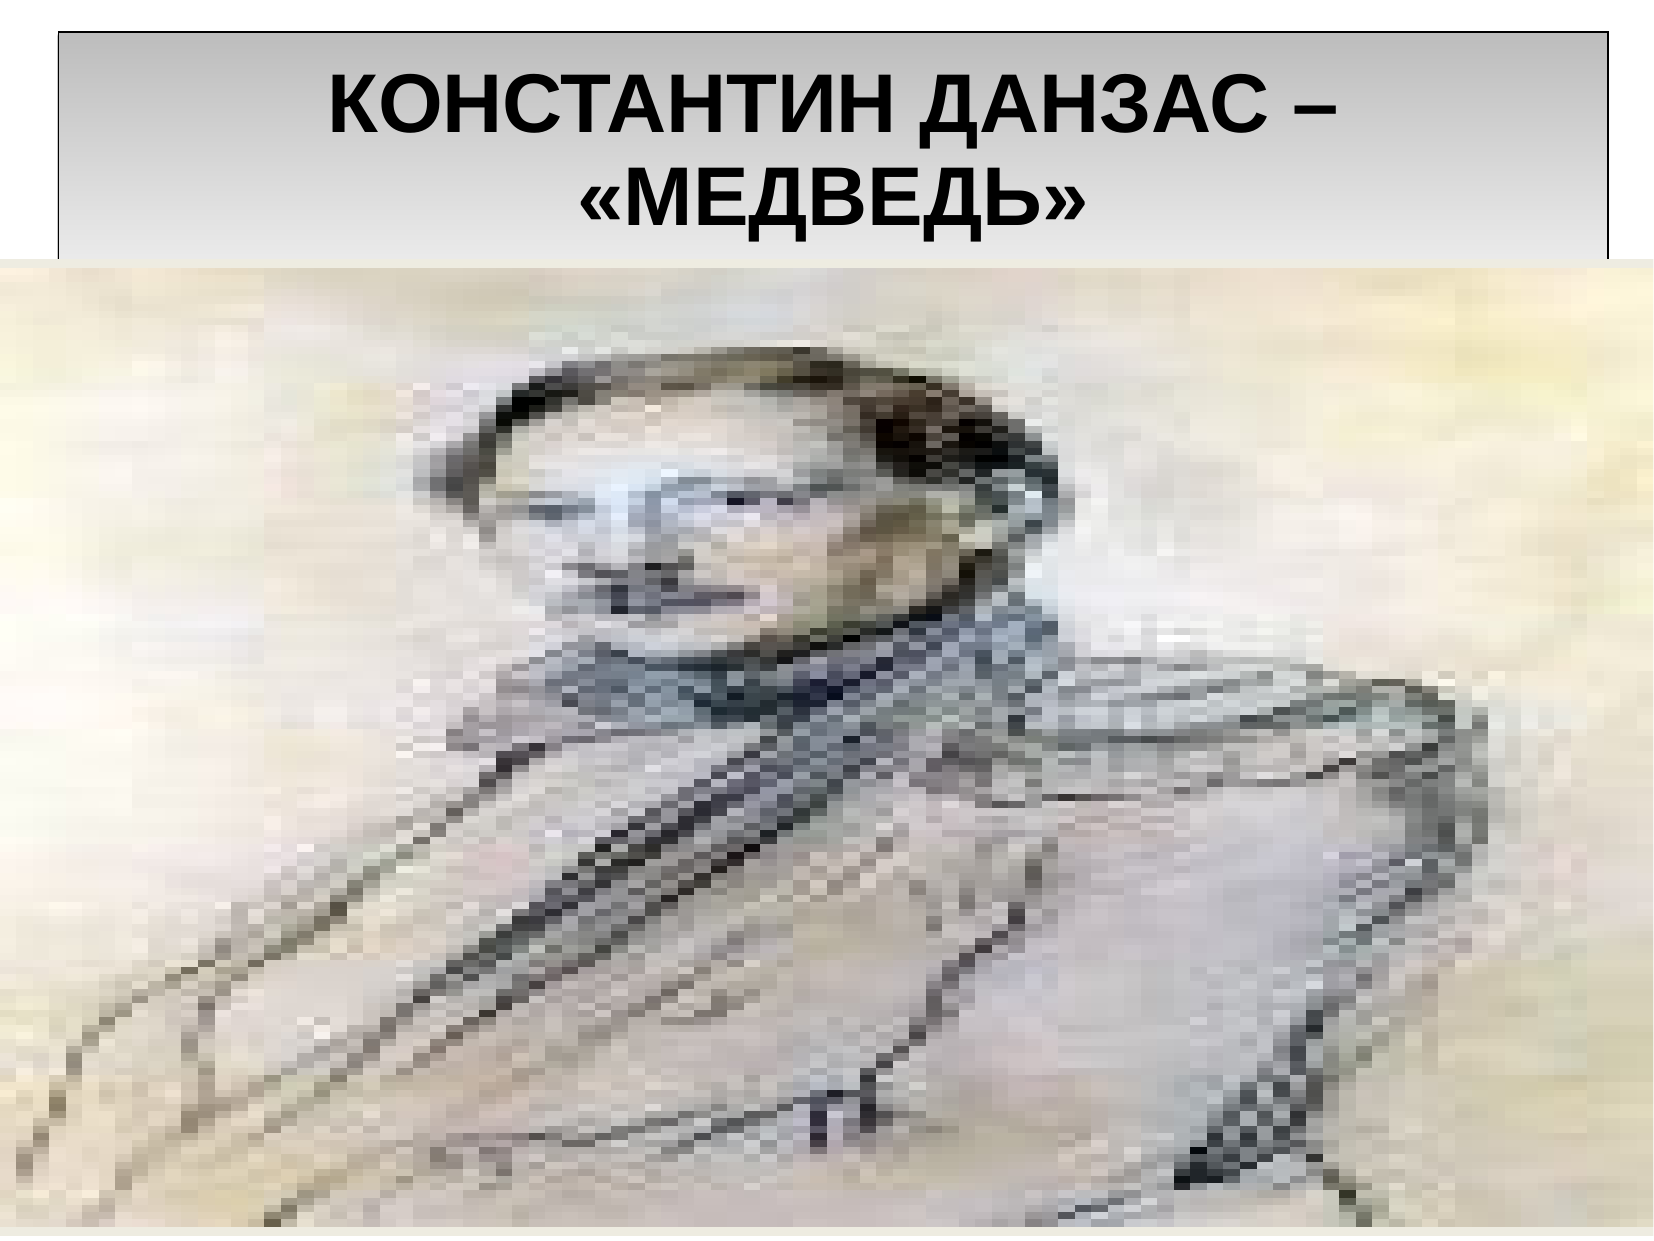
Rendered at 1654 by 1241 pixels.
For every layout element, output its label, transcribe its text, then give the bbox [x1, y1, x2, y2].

title КОНСТАНТИН ДАНЗАС – «МЕДВЕДЬ» [58, 31, 1609, 259]
text_box [0, 268, 1654, 1227]
